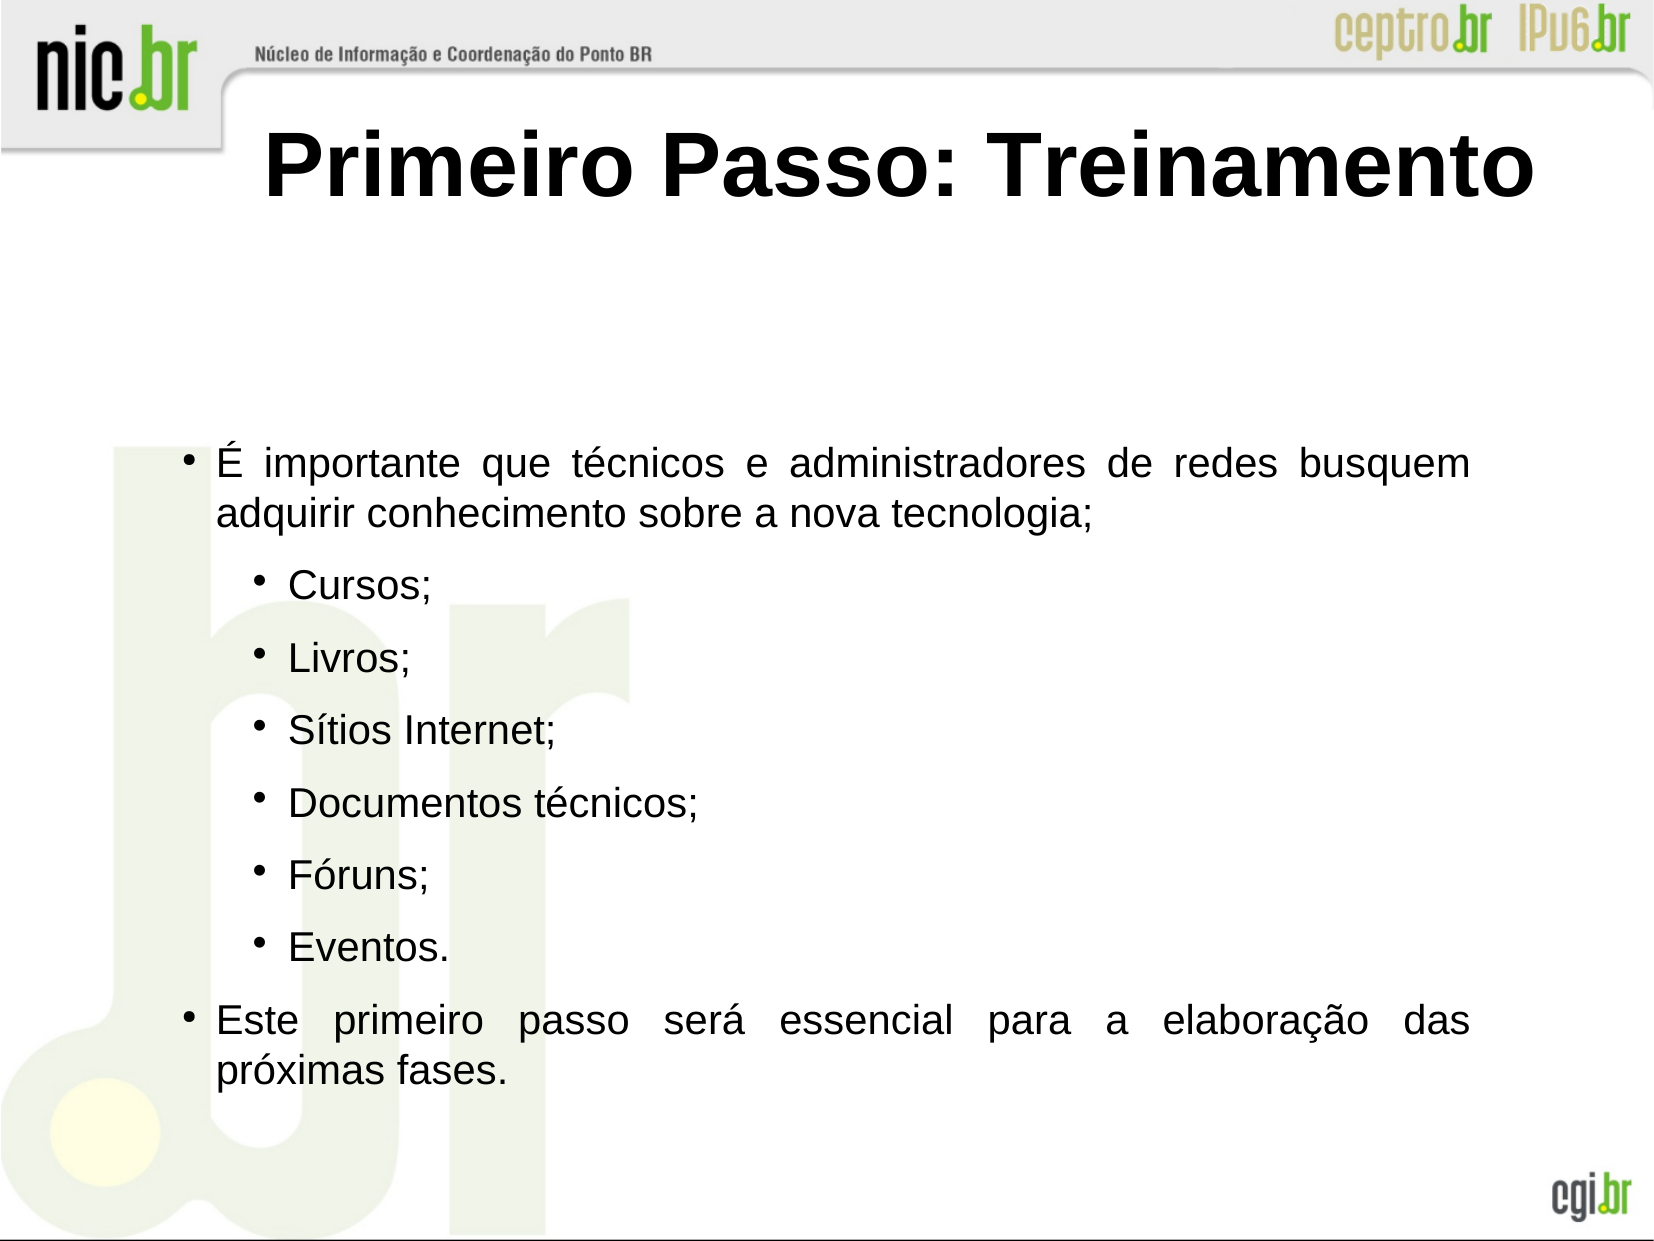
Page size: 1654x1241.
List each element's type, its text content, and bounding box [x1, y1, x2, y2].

picture [0, 0, 1654, 1241]
text_box É importante que técnicos e administradores de redes busquem adquirir conhecimento sobre a nova tecnologia; Cursos; Livros; Sítios Internet; Documentos técnicos; Fóruns; Eventos. Este primeiro passo será essencial para a elaboração das próximas fases. [167, 428, 1487, 978]
text_box Primeiro Passo: Treinamento [147, 97, 1654, 215]
